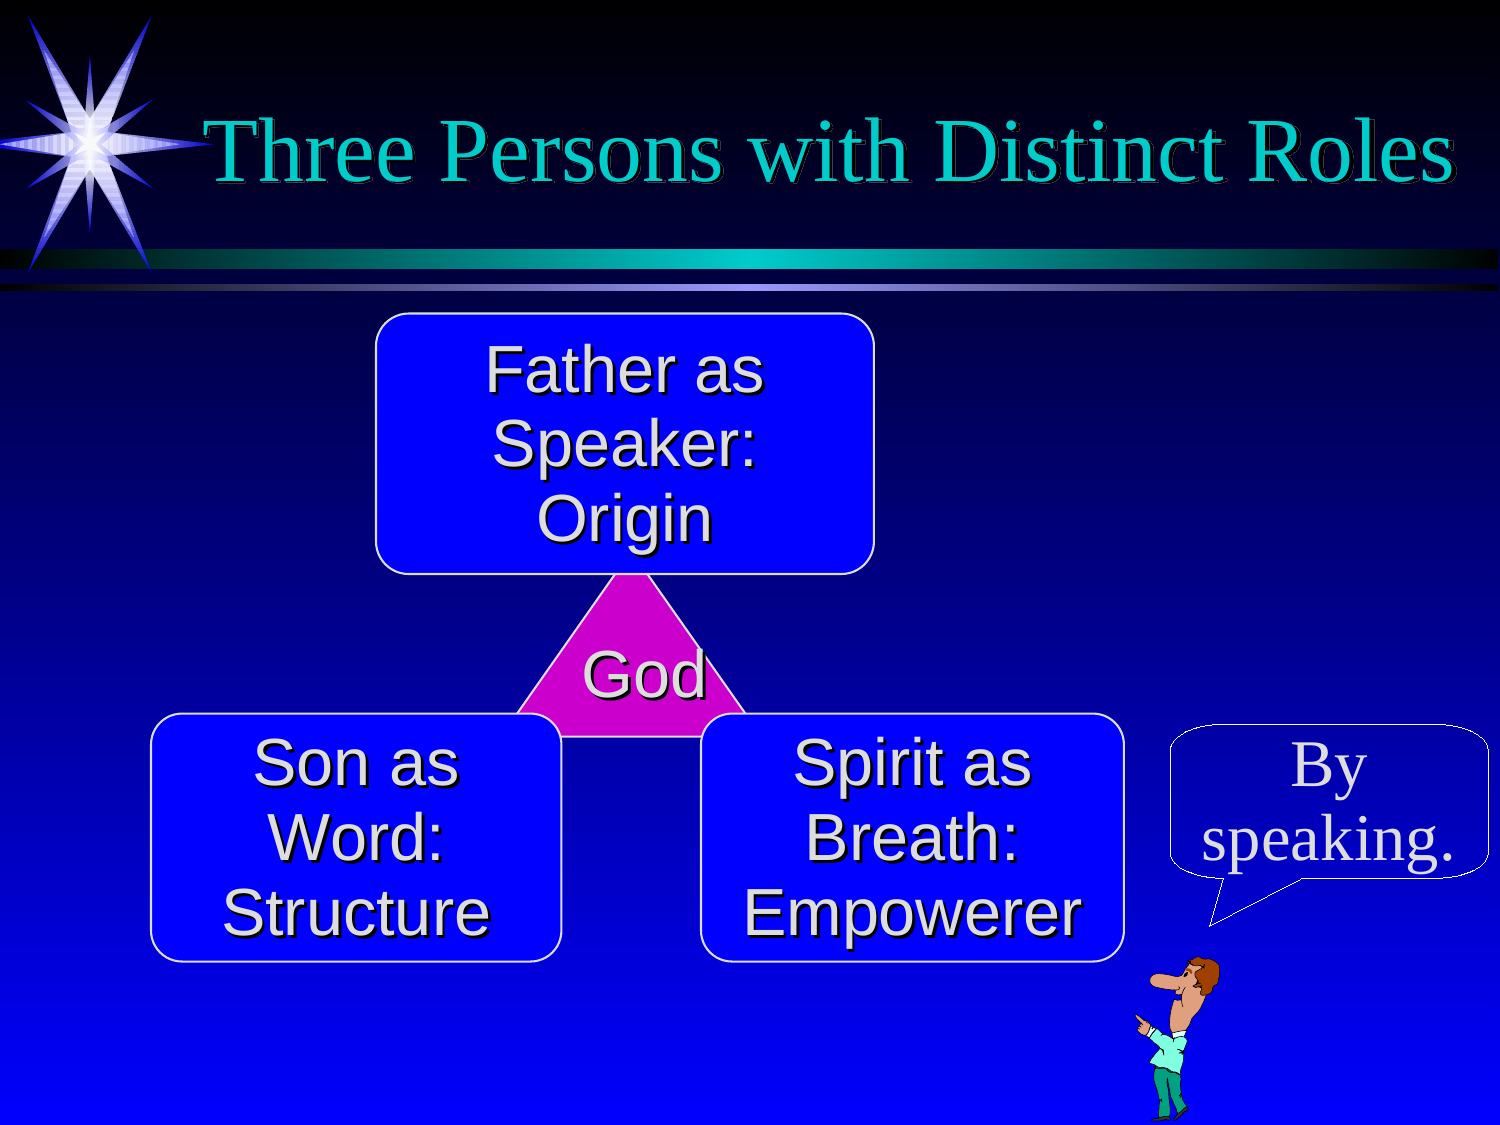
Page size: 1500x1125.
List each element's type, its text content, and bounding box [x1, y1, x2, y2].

text_box Son as Word: Structure [151, 713, 562, 962]
text_box God [682, 668, 697, 693]
text_box Spirit as Breath: Empowerer [700, 713, 1124, 962]
title Three Persons with Distinct Roles [187, 56, 1500, 244]
chart [1134, 956, 1221, 1122]
text_box Father as Speaker: Origin [376, 313, 874, 575]
text_box By speaking. [1170, 724, 1489, 927]
text_box God [517, 575, 745, 737]
